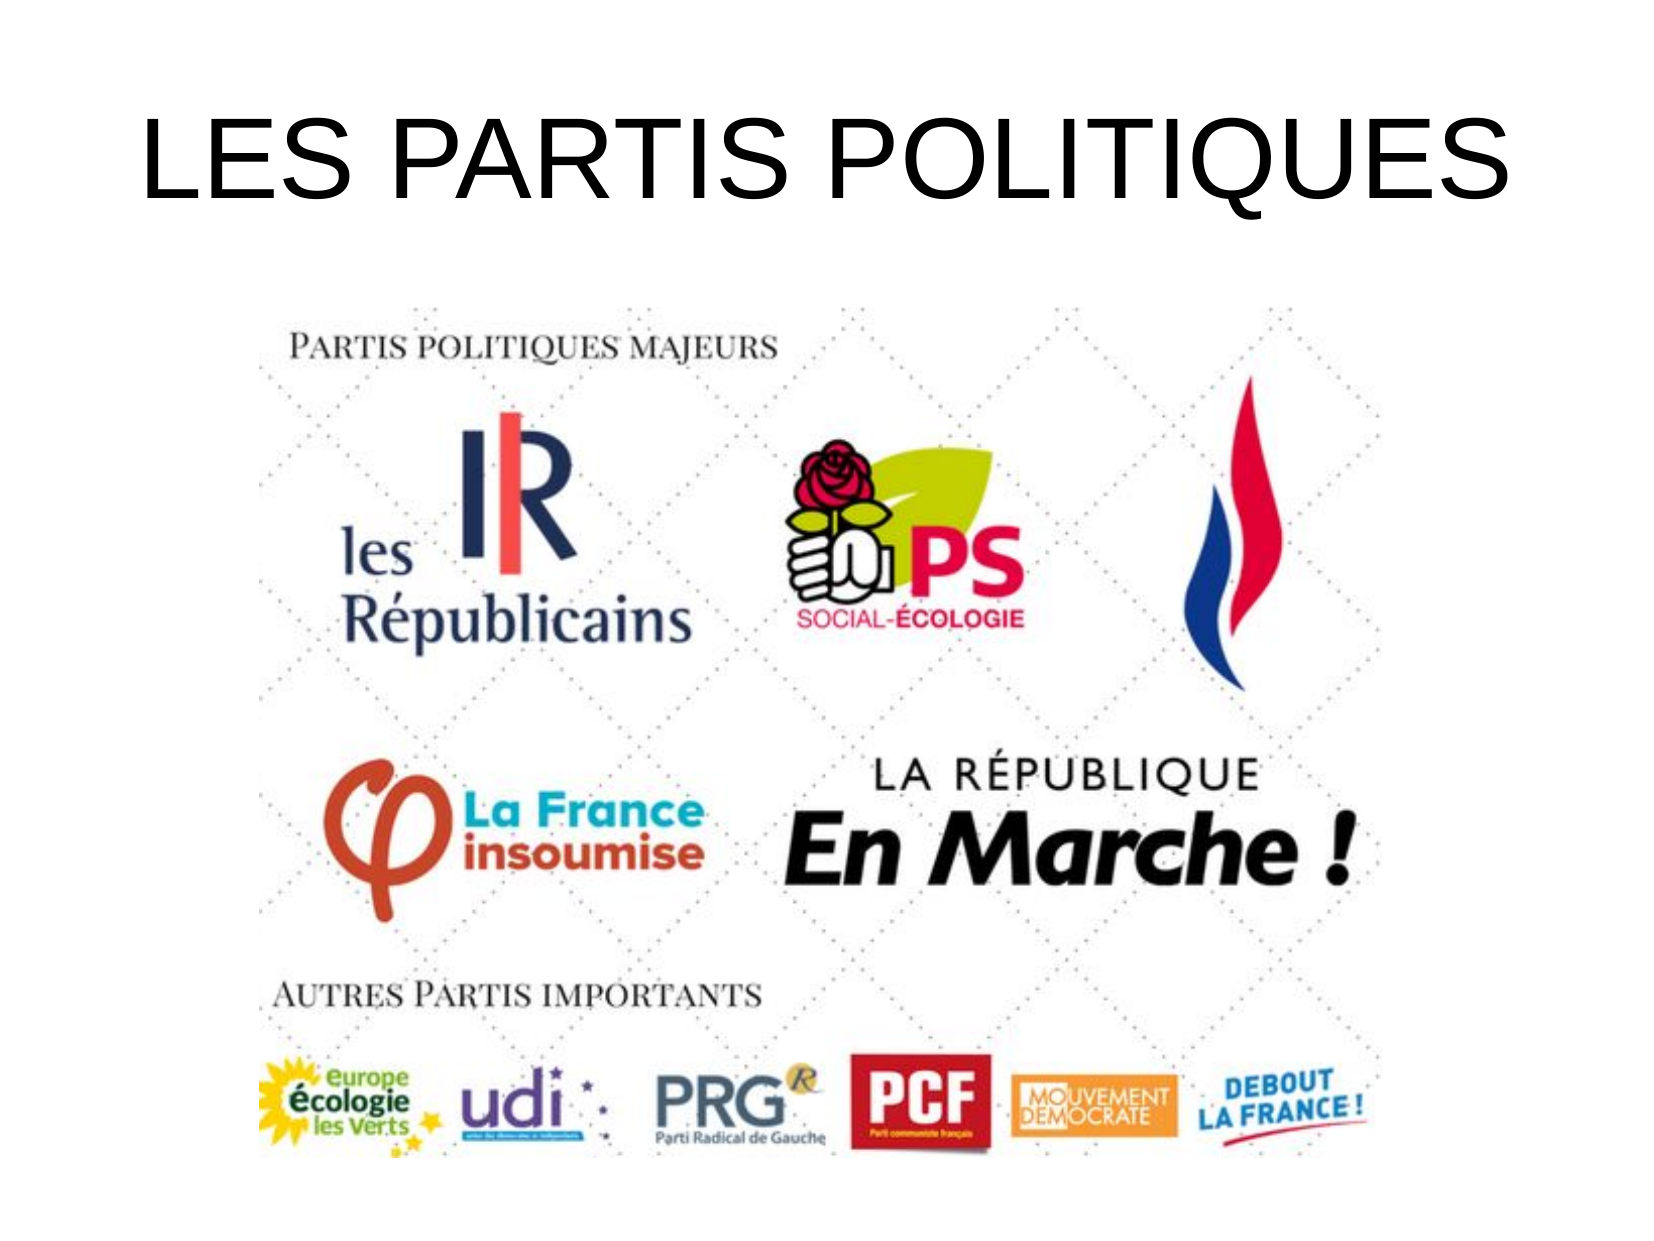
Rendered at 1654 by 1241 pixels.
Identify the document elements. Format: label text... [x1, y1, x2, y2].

title LES PARTIS POLITIQUES [82, 49, 1571, 257]
picture [259, 307, 1389, 1158]
